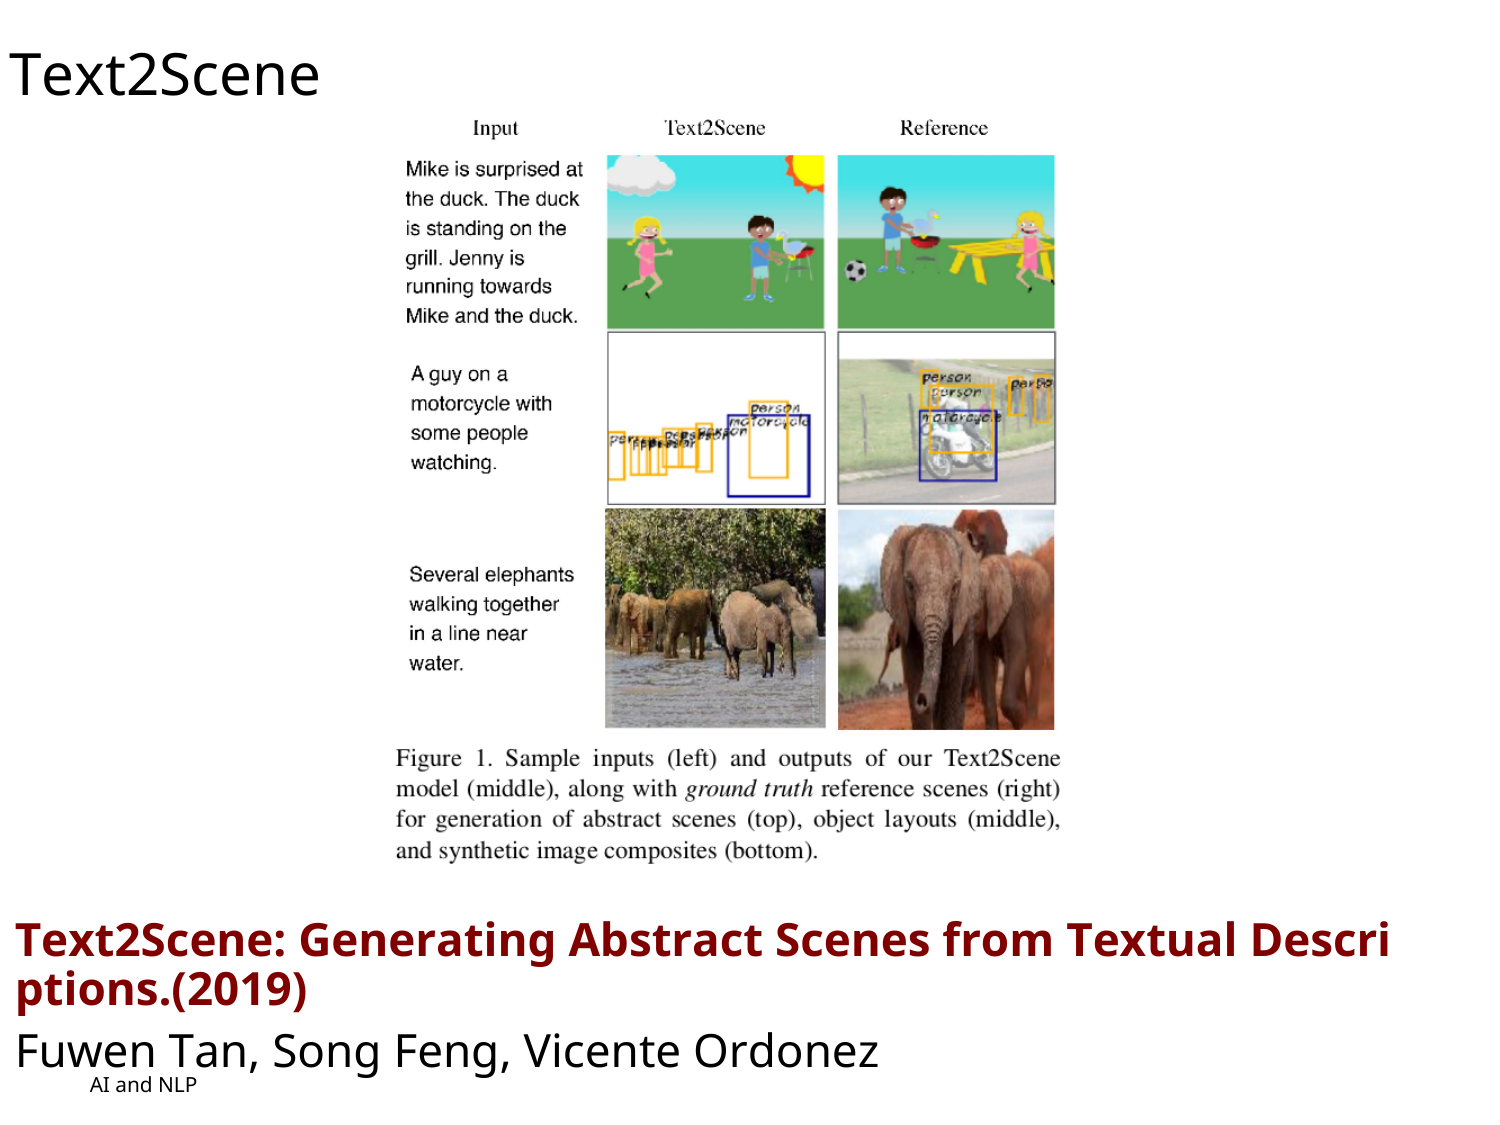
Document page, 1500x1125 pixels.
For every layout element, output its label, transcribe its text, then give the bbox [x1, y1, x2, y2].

text_box Text2Scene: Generating Abstract Scenes from Textual Descriptions.(2019) Fuwen Tan, Song Feng, Vicente Ordonez [0, 900, 1429, 1125]
title Text2Scene [9, 6, 1359, 119]
picture [388, 99, 1079, 893]
